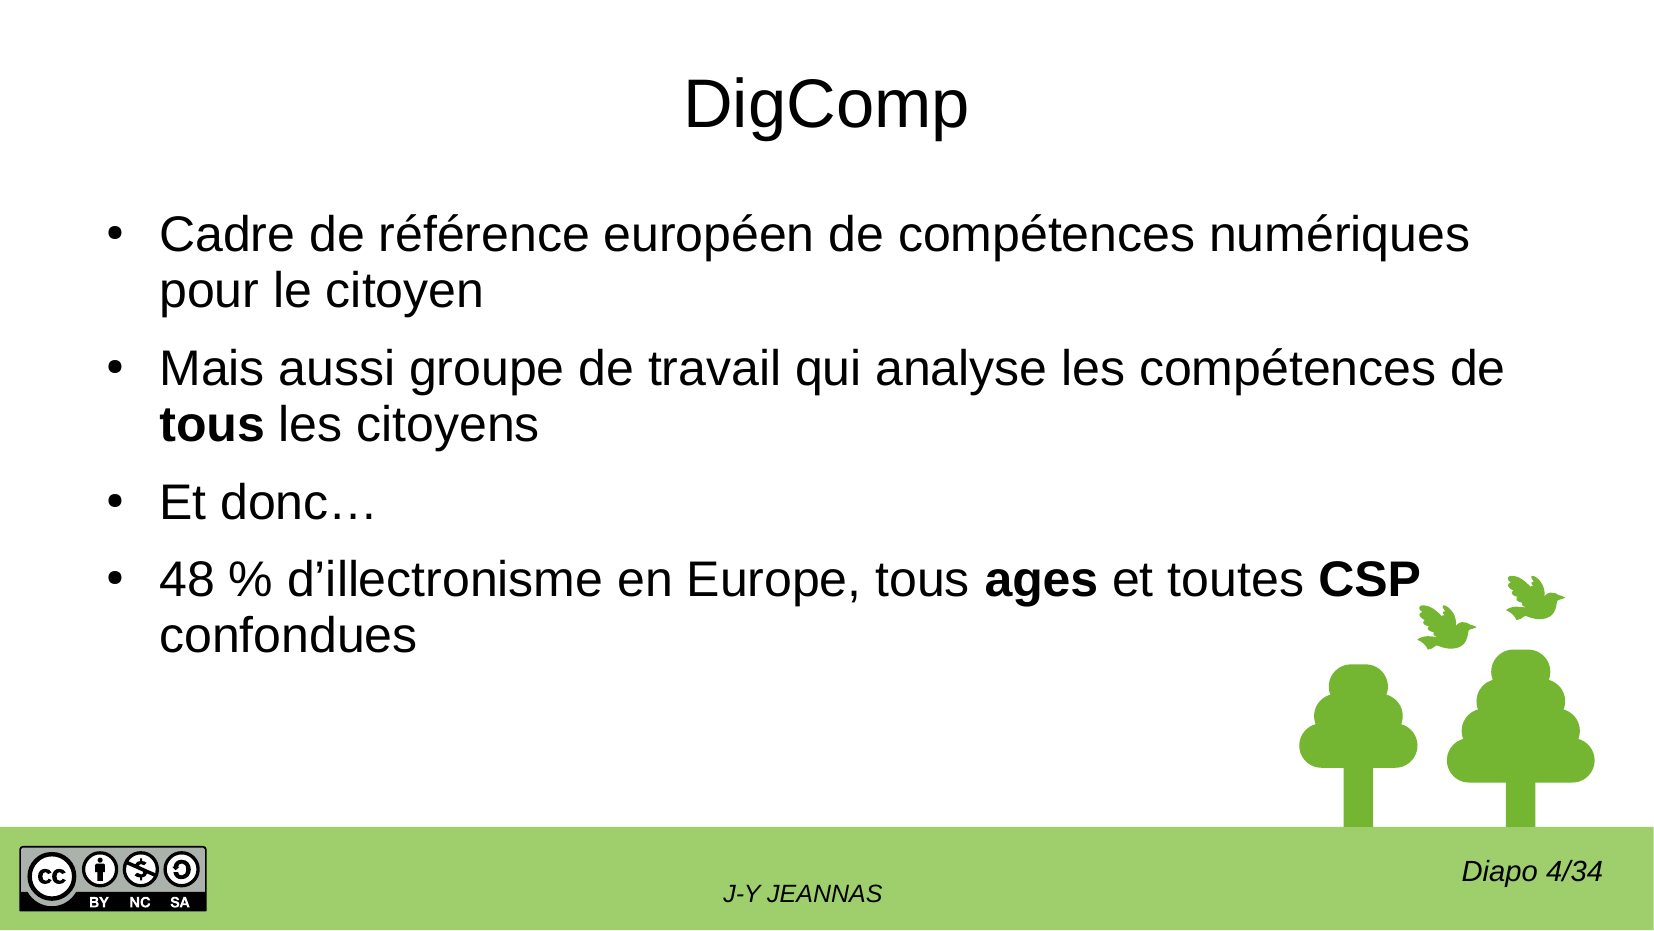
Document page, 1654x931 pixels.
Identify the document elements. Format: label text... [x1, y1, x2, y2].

list Cadre de référence européen de compétences numériques pour le citoyen Mais aussi groupe de travail qui analyse les compétences de tous les citoyens Et donc… 48 % d’illectronisme en Europe, tous ages et toutes CSP confondues [88, 206, 1565, 739]
title DigComp [88, 29, 1565, 178]
